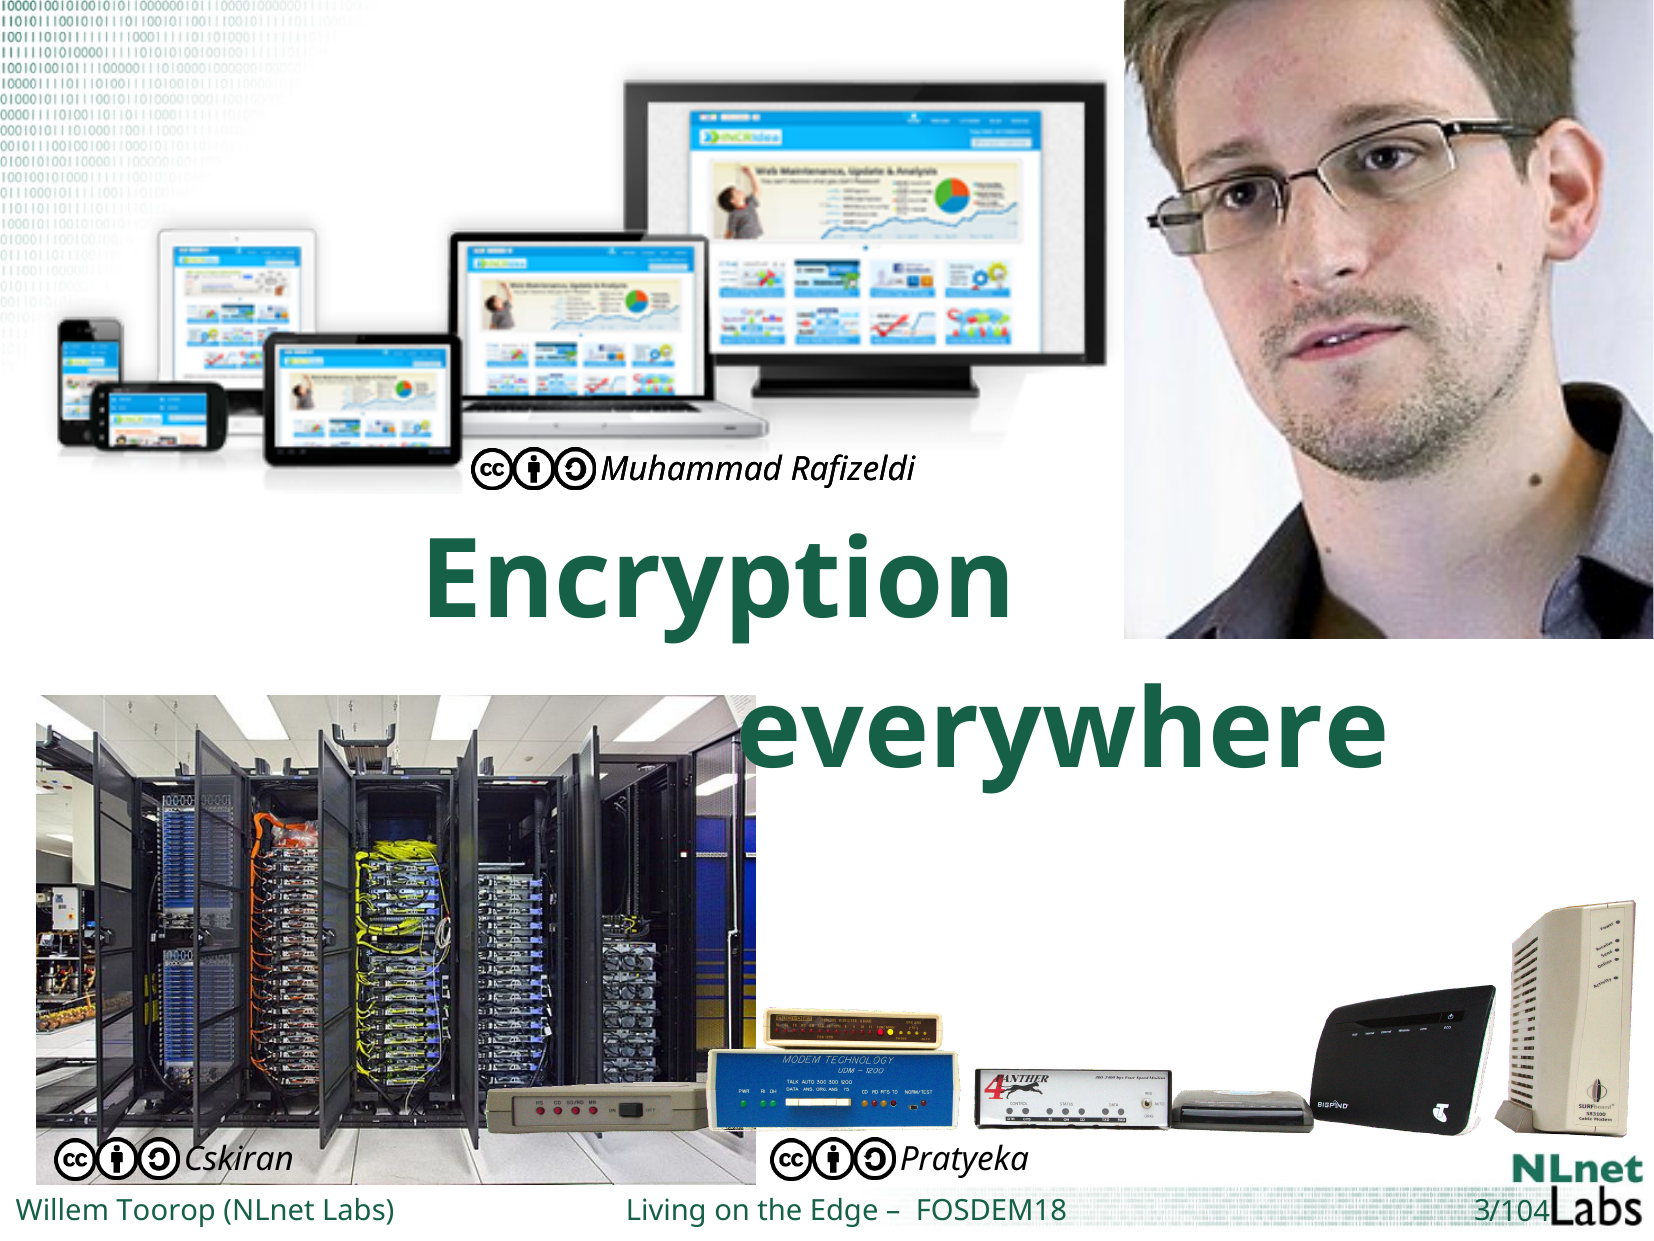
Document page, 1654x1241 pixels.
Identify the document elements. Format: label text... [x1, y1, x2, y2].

text_box Cskiran [169, 1127, 517, 1187]
title Encryption everywhere [417, 508, 1624, 791]
text_box Pratyeka [885, 1158, 1233, 1187]
picture [36, 695, 1654, 1239]
text_box Muhammad Rafizeldi [585, 437, 934, 497]
picture [0, 0, 1654, 639]
